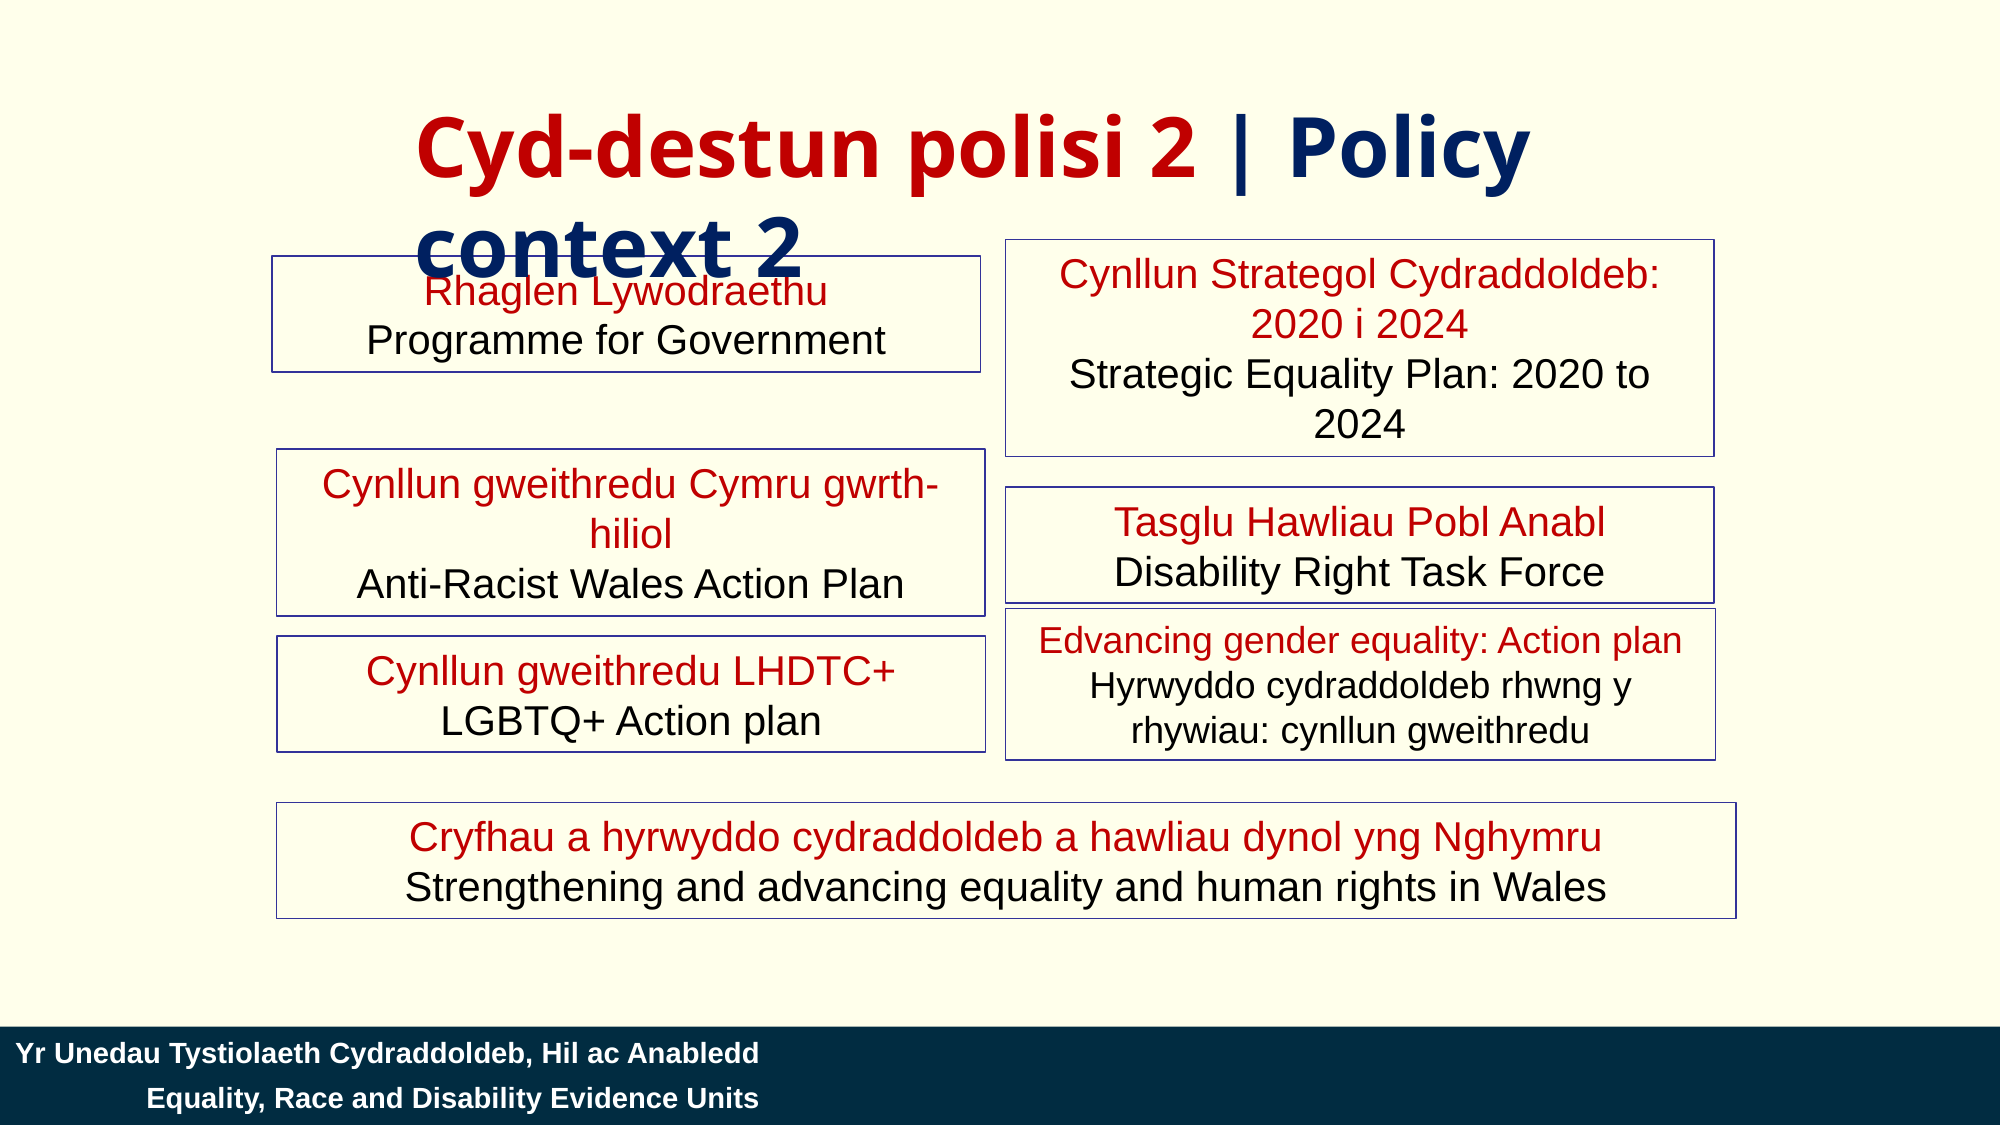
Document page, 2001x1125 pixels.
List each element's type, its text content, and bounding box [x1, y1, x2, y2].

text_box Cynllun gweithredu LHDTC+ LGBTQ+ Action plan [277, 636, 986, 753]
text_box Cynllun Strategol Cydraddoldeb: 2020 i 2024 Strategic Equality Plan: 2020 to 2024 [1005, 239, 1715, 457]
text_box Yr Unedau Tystiolaeth Cydraddoldeb, Hil ac Anabledd Equality, Race and Disability Evidence Units [0, 1026, 2000, 1125]
text_box Edvancing gender equality: Action plan Hyrwyddo cydraddoldeb rhwng y rhywiau: cynllun gweithredu [1005, 608, 1716, 760]
text_box Cynllun gweithredu Cymru gwrth-hiliol Anti-Racist Wales Action Plan [276, 449, 986, 616]
text_box Rhaglen Lywodraethu Programme for Government [271, 255, 981, 372]
text_box Cryfhau a hyrwyddo cydraddoldeb a hawliau dynol yng Nghymru Strengthening and advancing equality and human rights in Wales [276, 802, 1737, 919]
text_box Cyd-destun polisi 2 | Policy context 2 [249, 86, 1794, 239]
text_box Tasglu Hawliau Pobl Anabl Disability Right Task Force [1005, 486, 1715, 603]
